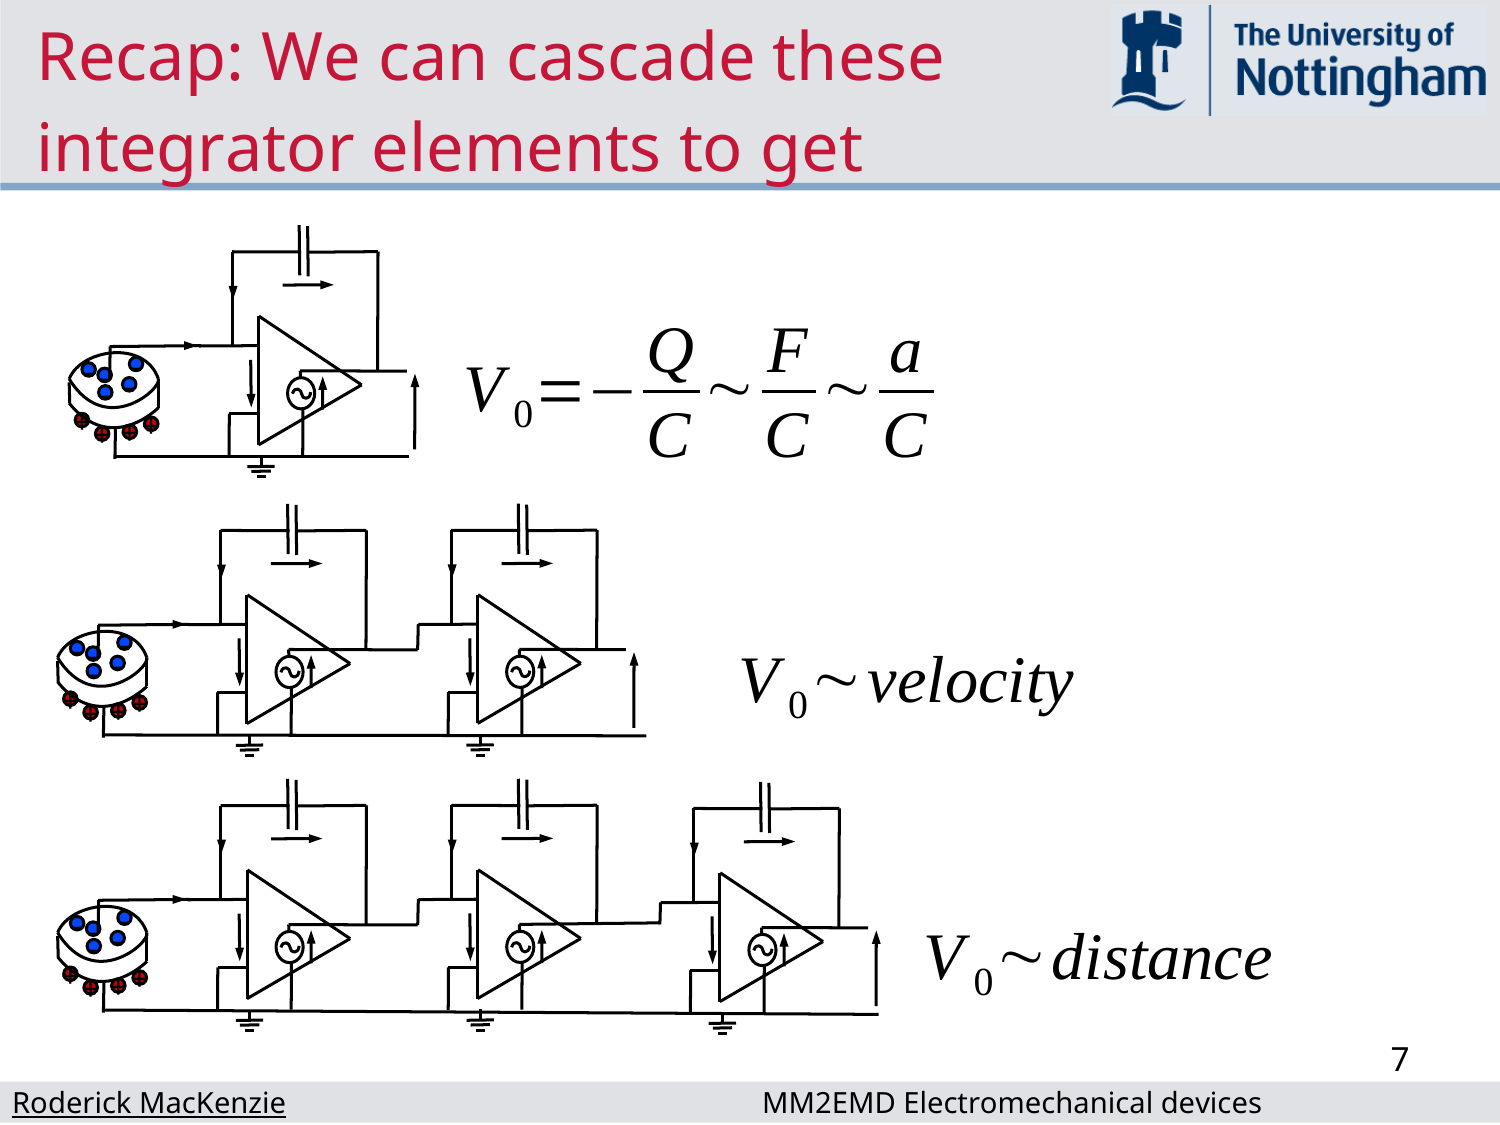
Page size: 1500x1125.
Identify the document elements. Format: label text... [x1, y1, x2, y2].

text_box + [139, 695, 147, 703]
title Recap: We can cascade these integrator elements to get [22, 0, 1073, 202]
text_box <number> [1375, 1030, 1500, 1101]
text_box + [119, 980, 126, 987]
chart [456, 313, 943, 471]
text_box - [110, 656, 125, 668]
text_box + [150, 416, 159, 425]
chart [731, 643, 1084, 727]
text_box - [110, 931, 125, 944]
text_box + [83, 706, 89, 713]
text_box - [86, 921, 96, 933]
text_box + [119, 704, 126, 711]
text_box + [83, 981, 89, 988]
text_box - [70, 916, 84, 929]
picture [1111, 4, 1487, 116]
text_box - [97, 368, 108, 380]
text_box - [122, 377, 137, 390]
text_box - [86, 646, 96, 658]
chart [917, 920, 1282, 1004]
text_box - [87, 939, 101, 952]
text_box - [117, 636, 132, 649]
text_box - [86, 664, 101, 677]
text_box - [129, 357, 143, 370]
text_box + [139, 970, 147, 978]
text_box - [98, 385, 113, 399]
text_box - [117, 911, 132, 924]
text_box - [81, 362, 96, 375]
text_box - [70, 641, 84, 654]
